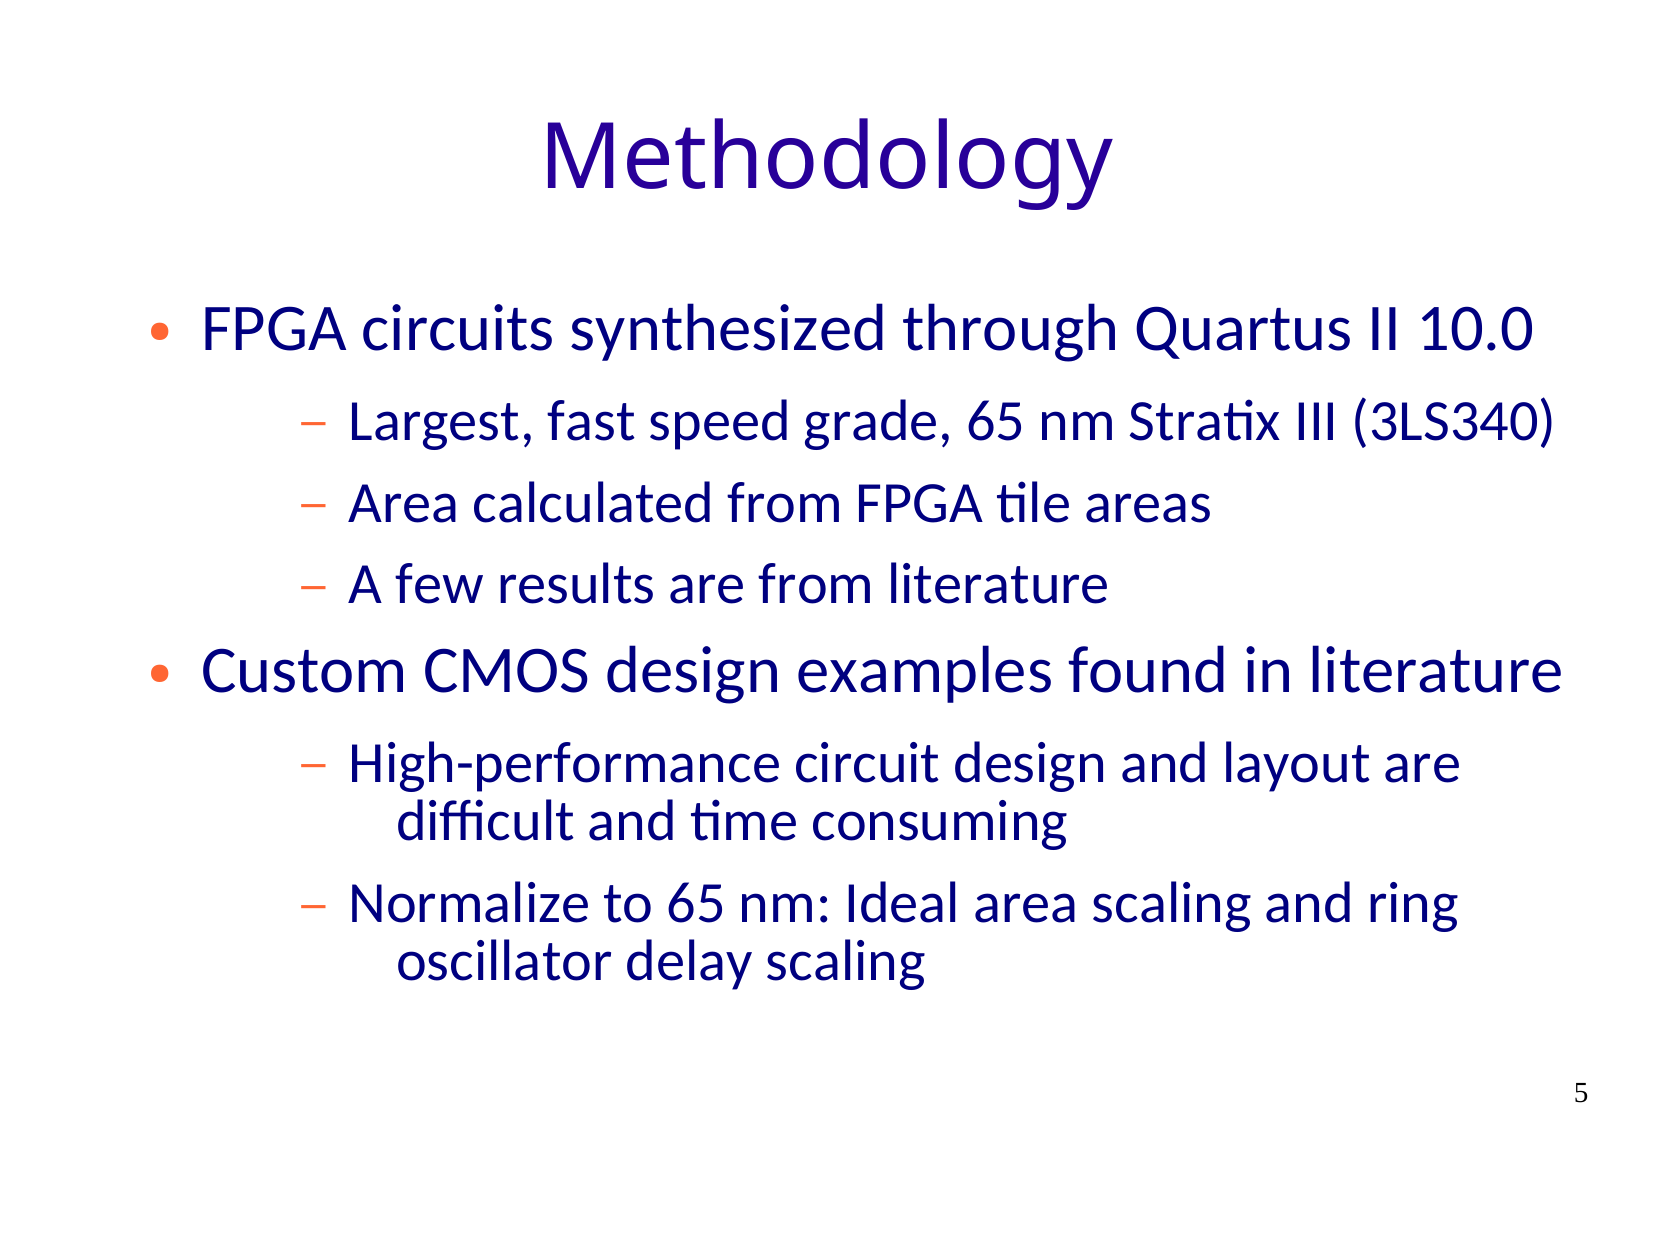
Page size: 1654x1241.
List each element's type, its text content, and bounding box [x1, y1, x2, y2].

list FPGA circuits synthesized through Quartus II 10.0 Largest, fast speed grade, 65 nm Stratix III (3LS340) Area calculated from FPGA tile areas A few results are from literature Custom CMOS design examples found in literature High-performance circuit design and layout are difficult and time consuming Normalize to 65 nm: Ideal area scaling and ring oscillator delay scaling [112, 300, 1566, 1116]
title Methodology [82, 56, 1571, 250]
